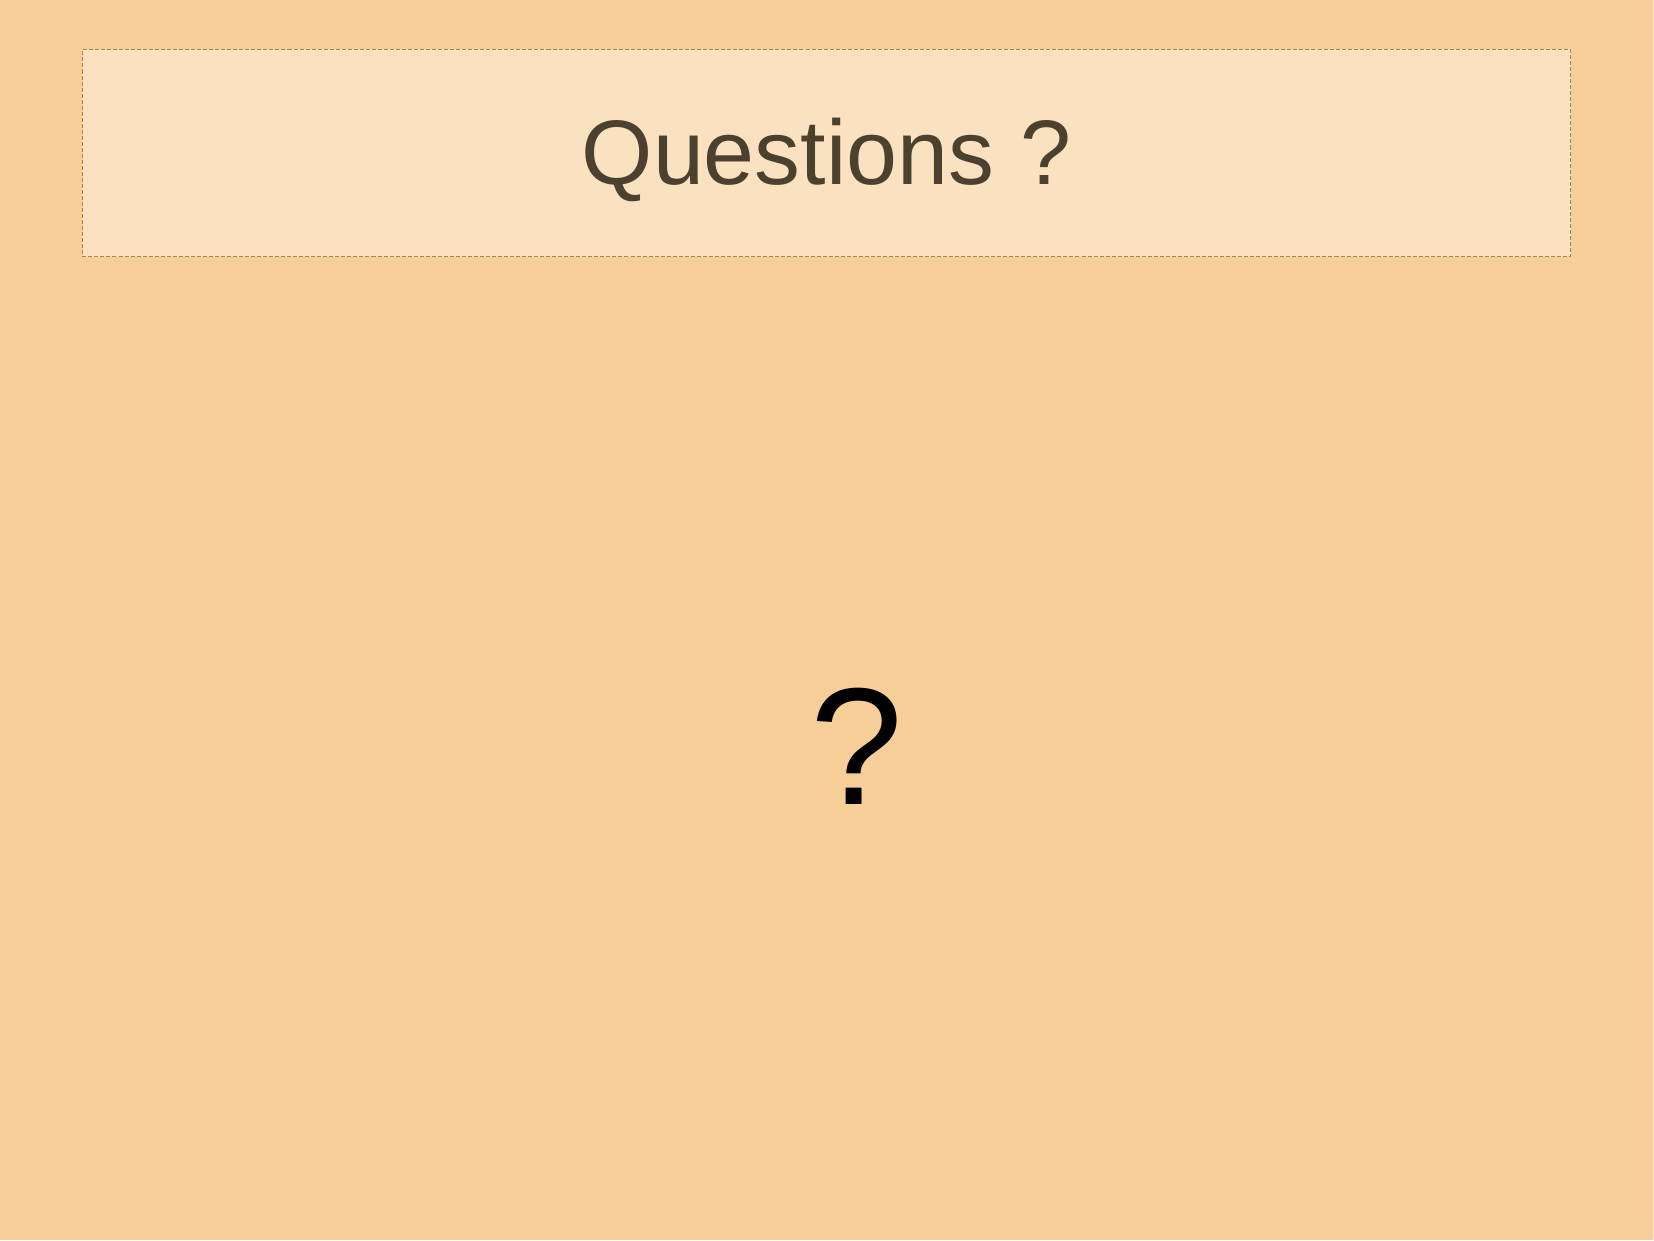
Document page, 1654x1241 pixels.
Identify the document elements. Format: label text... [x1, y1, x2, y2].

title Questions ? [82, 49, 1571, 257]
subtitle ? [82, 383, 1571, 1109]
